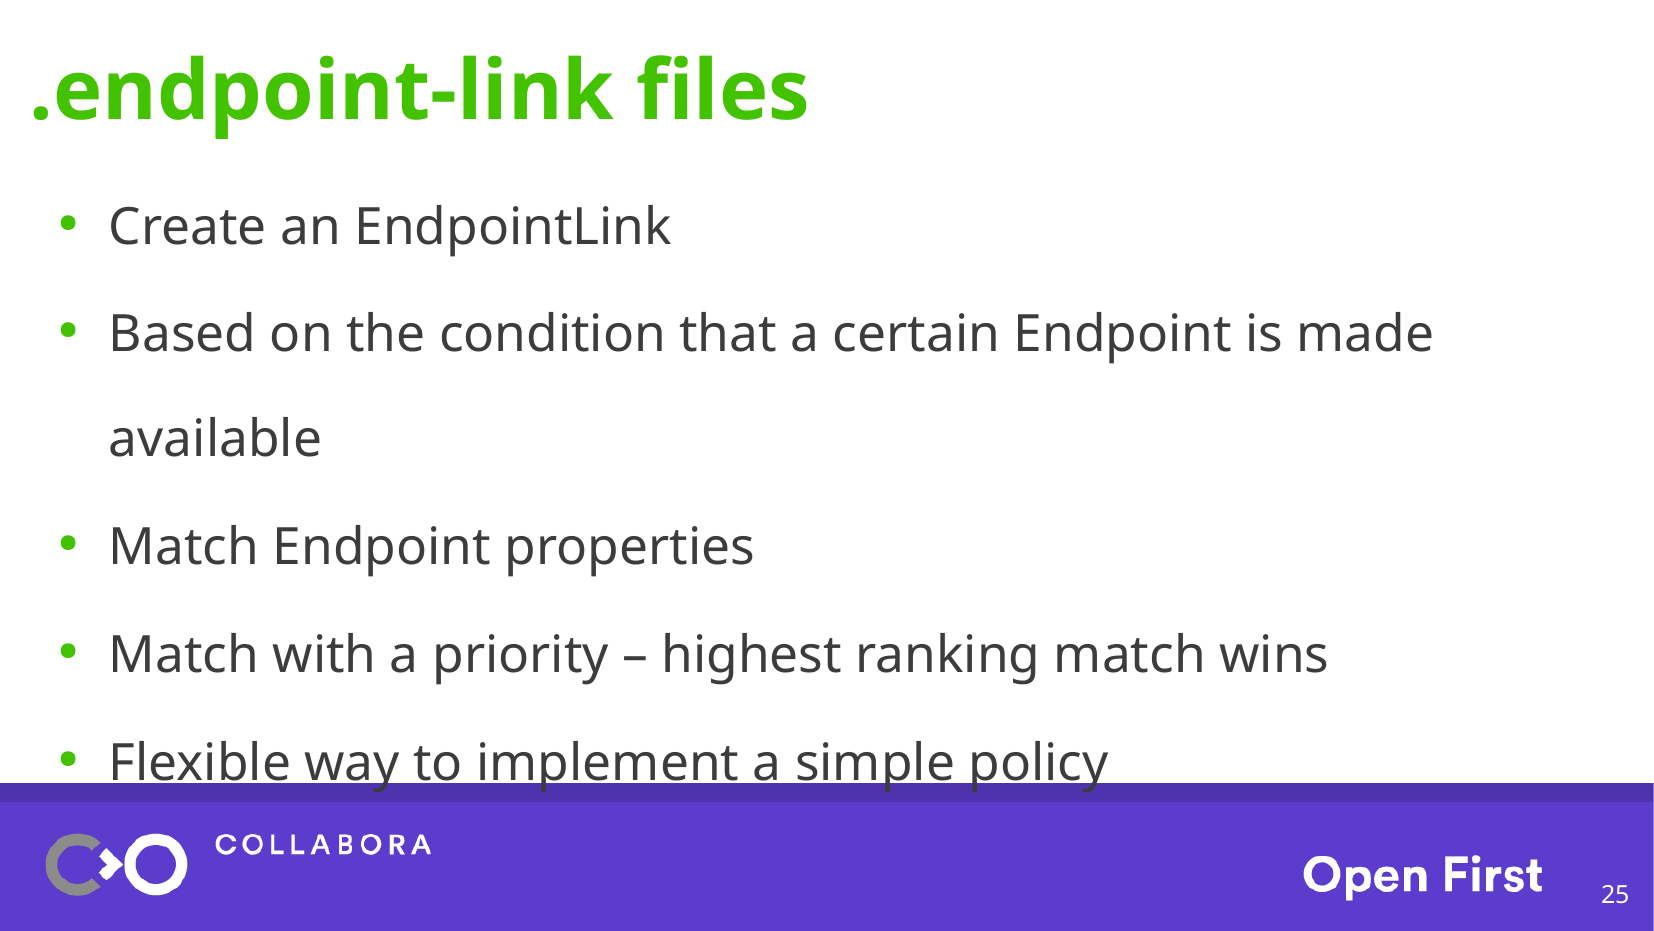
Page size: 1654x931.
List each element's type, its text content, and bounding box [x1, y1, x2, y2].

title .endpoint-link files [29, 28, 1603, 147]
list Create an EndpointLink Based on the condition that a certain Endpoint is made available Match Endpoint properties Match with a priority – highest ranking match wins Flexible way to implement a simple policy [41, 154, 1614, 798]
picture [0, 0, 1654, 931]
